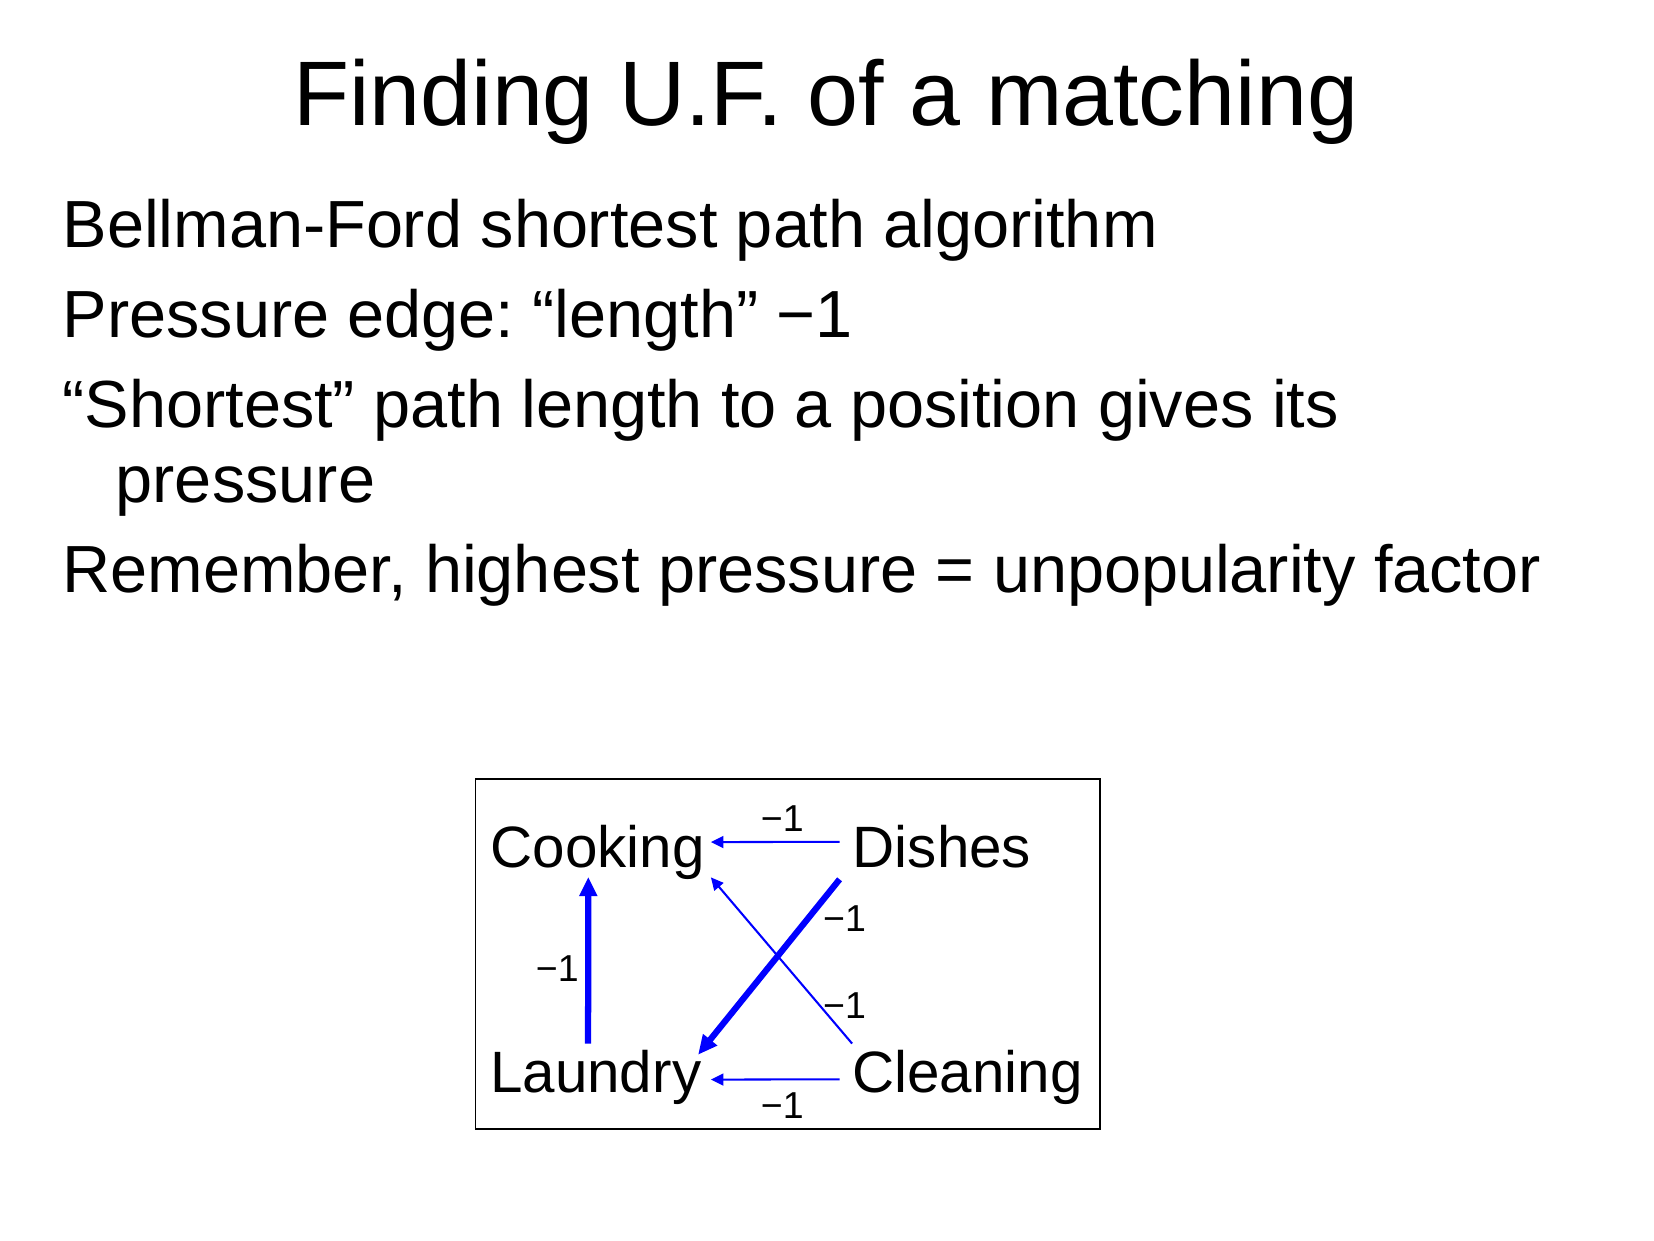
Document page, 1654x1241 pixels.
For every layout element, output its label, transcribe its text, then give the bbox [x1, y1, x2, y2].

text_box Cooking [476, 791, 720, 888]
text_box Cleaning [837, 1016, 1098, 1113]
text_box −1 [746, 1130, 819, 1135]
text_box −1 [746, 780, 819, 847]
text_box Laundry [476, 1016, 717, 1113]
text_box −1 [746, 1066, 819, 1128]
list Bellman-Ford shortest path algorithm Pressure edge: “length” −1 “Shortest” path length to a position gives its pressure Remember, highest pressure = unpopularity factor [45, 187, 1609, 1226]
title Finding U.F. of a matching [0, 7, 1654, 181]
text_box Dishes [838, 791, 1047, 888]
text_box −1 [521, 929, 594, 997]
text_box −1 [808, 879, 881, 947]
text_box −1 [808, 966, 881, 1035]
